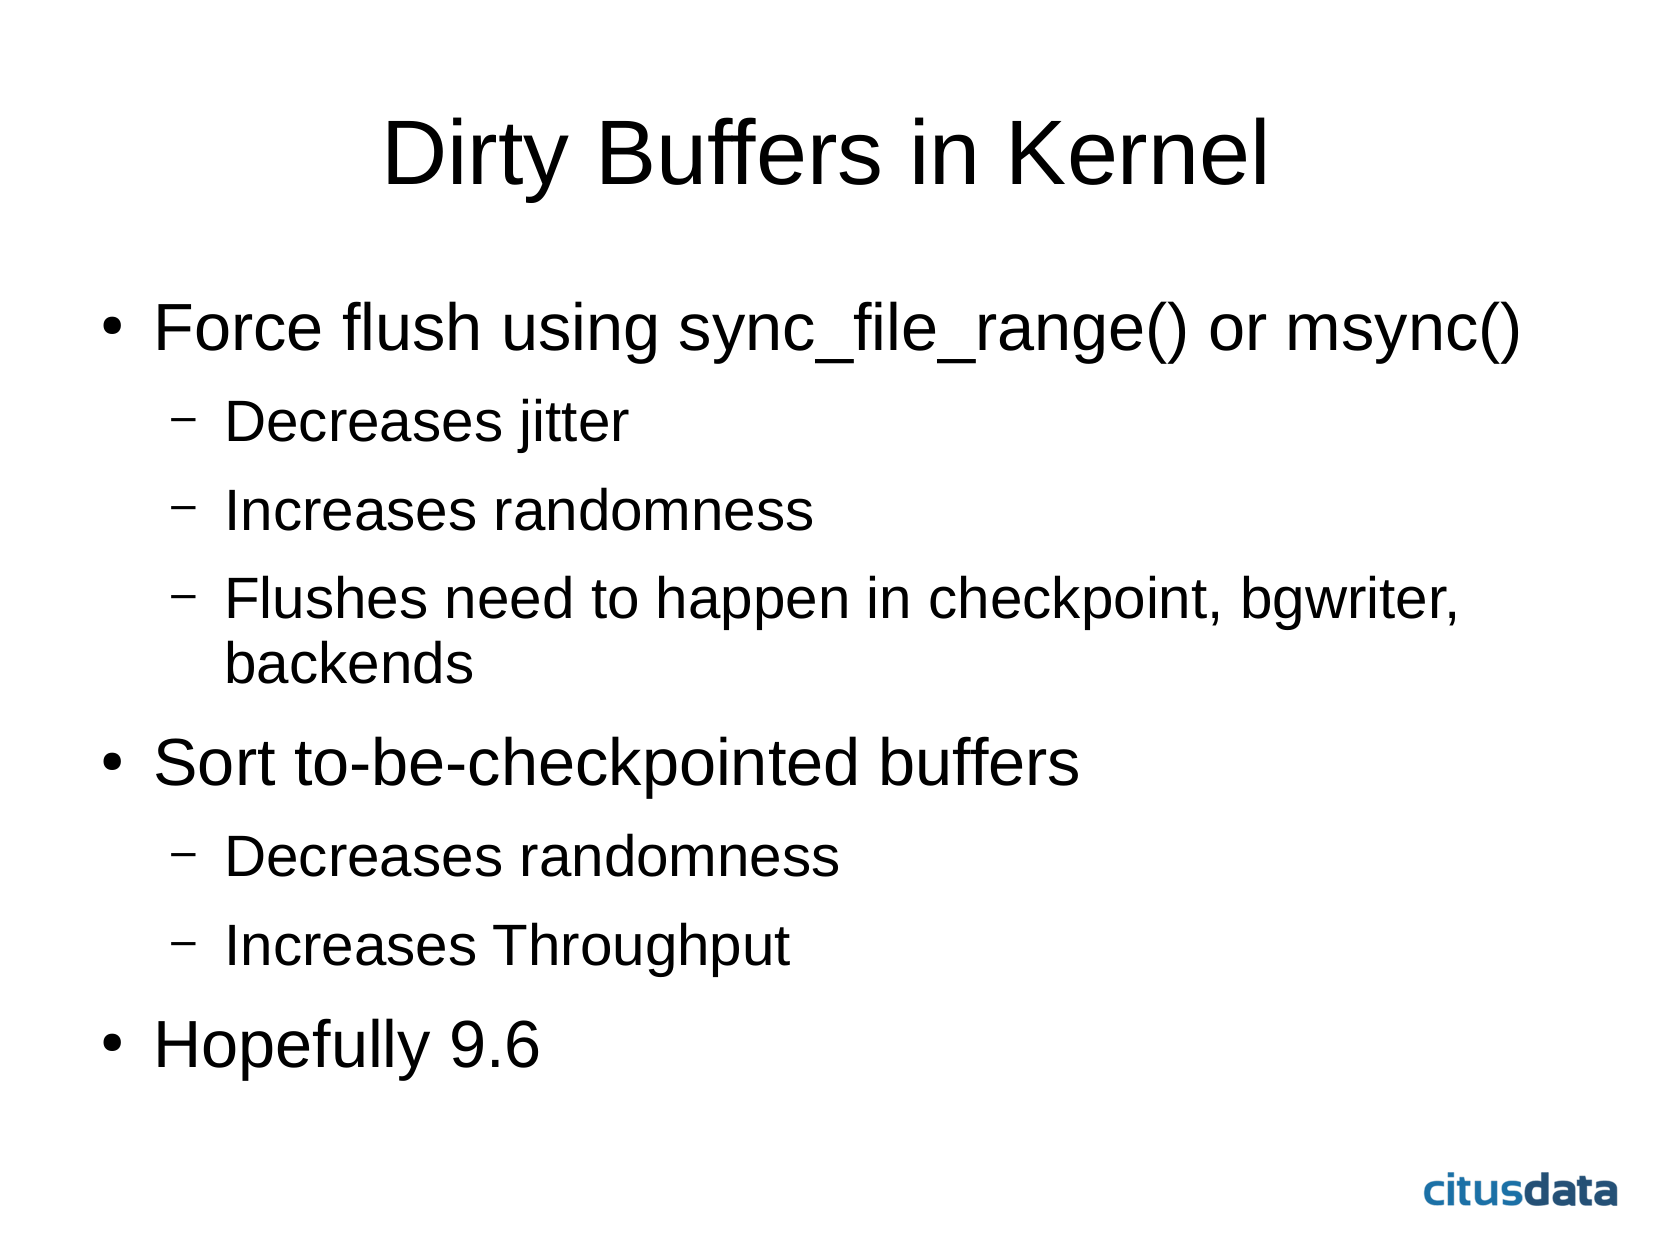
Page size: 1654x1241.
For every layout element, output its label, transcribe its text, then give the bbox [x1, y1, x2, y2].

list Force flush using sync_file_range() or msync() Decreases jitter Increases randomness Flushes need to happen in checkpoint, bgwriter, backends Sort to-be-checkpointed buffers Decreases randomness Increases Throughput Hopefully 9.6 [82, 290, 1571, 1096]
picture [1420, 1167, 1622, 1209]
title Dirty Buffers in Kernel [82, 49, 1571, 257]
